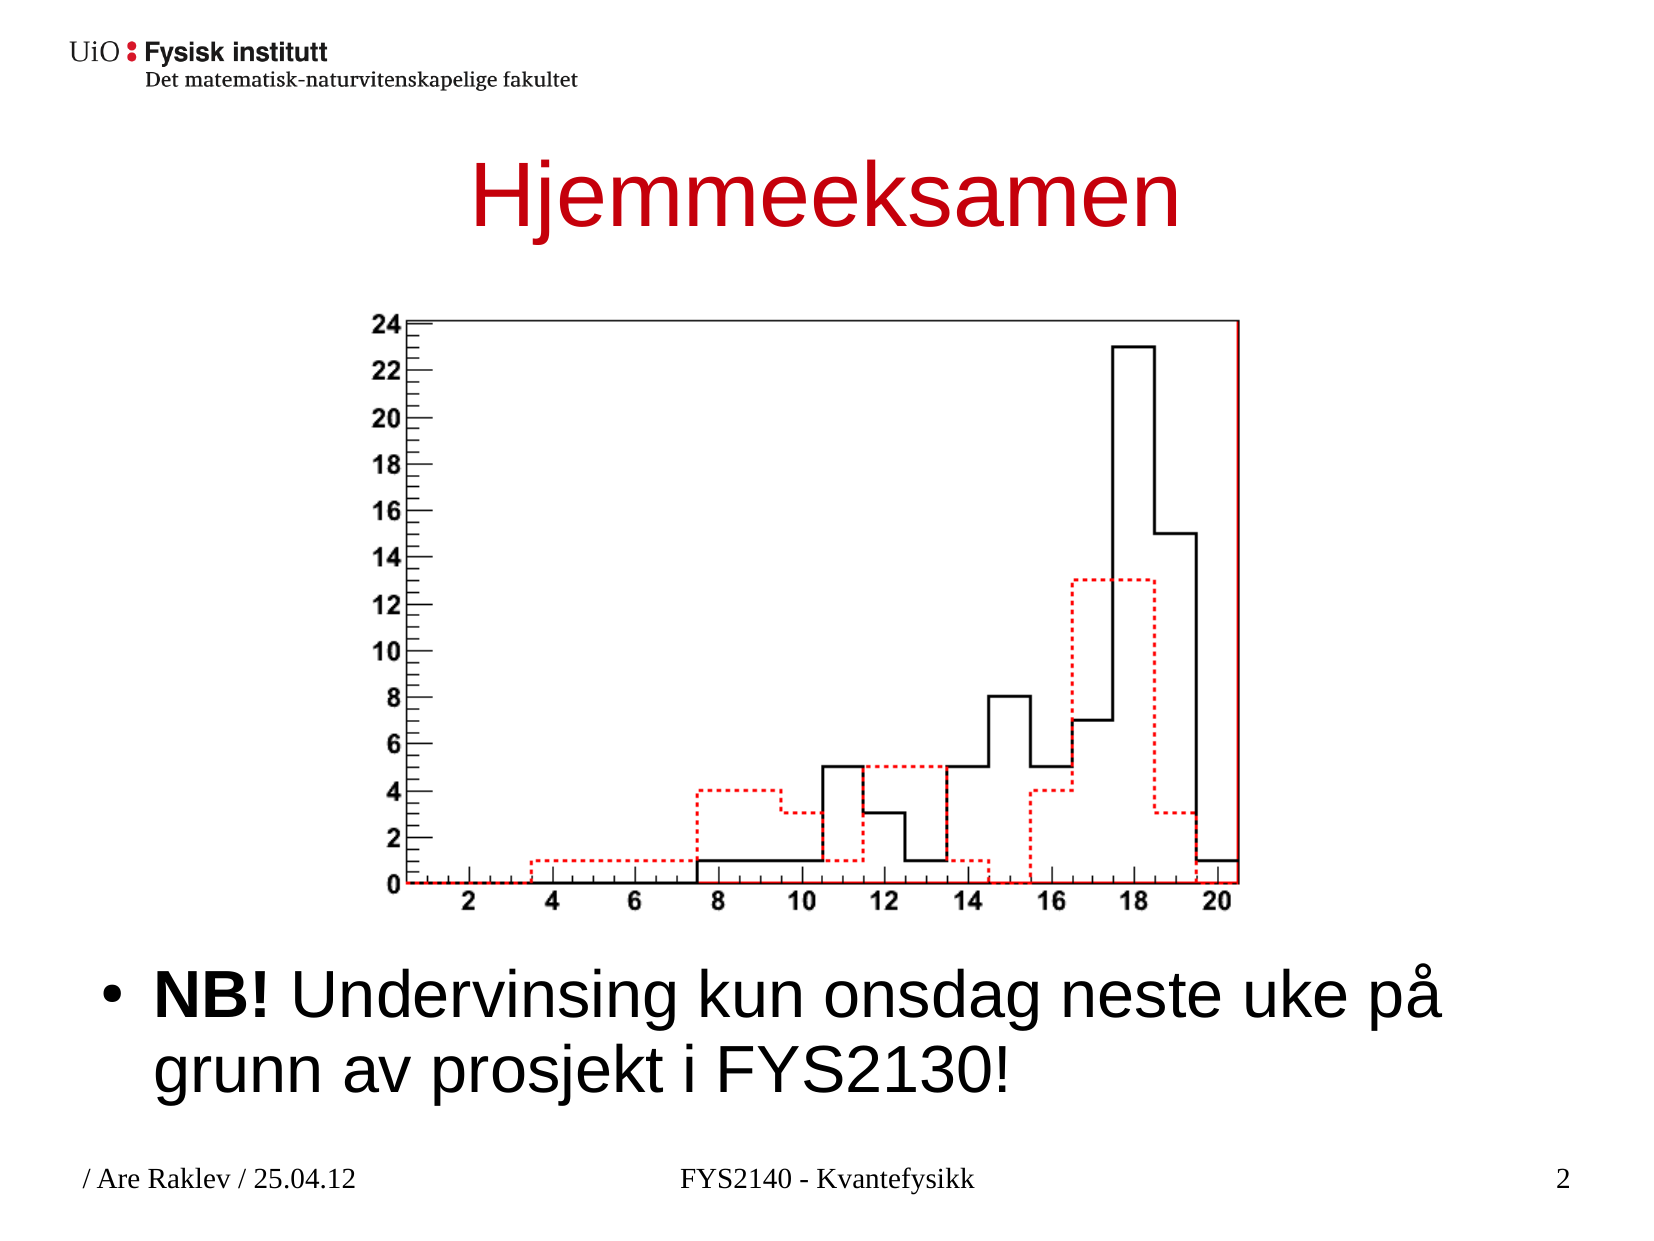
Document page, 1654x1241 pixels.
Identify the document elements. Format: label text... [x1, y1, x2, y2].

picture [68, 37, 581, 93]
picture [303, 250, 1343, 955]
list NB! Undervinsing kun onsdag neste uke på grunn av prosjekt i FYS2130! [82, 957, 1613, 1190]
title Hjemmeeksamen [82, 90, 1571, 298]
